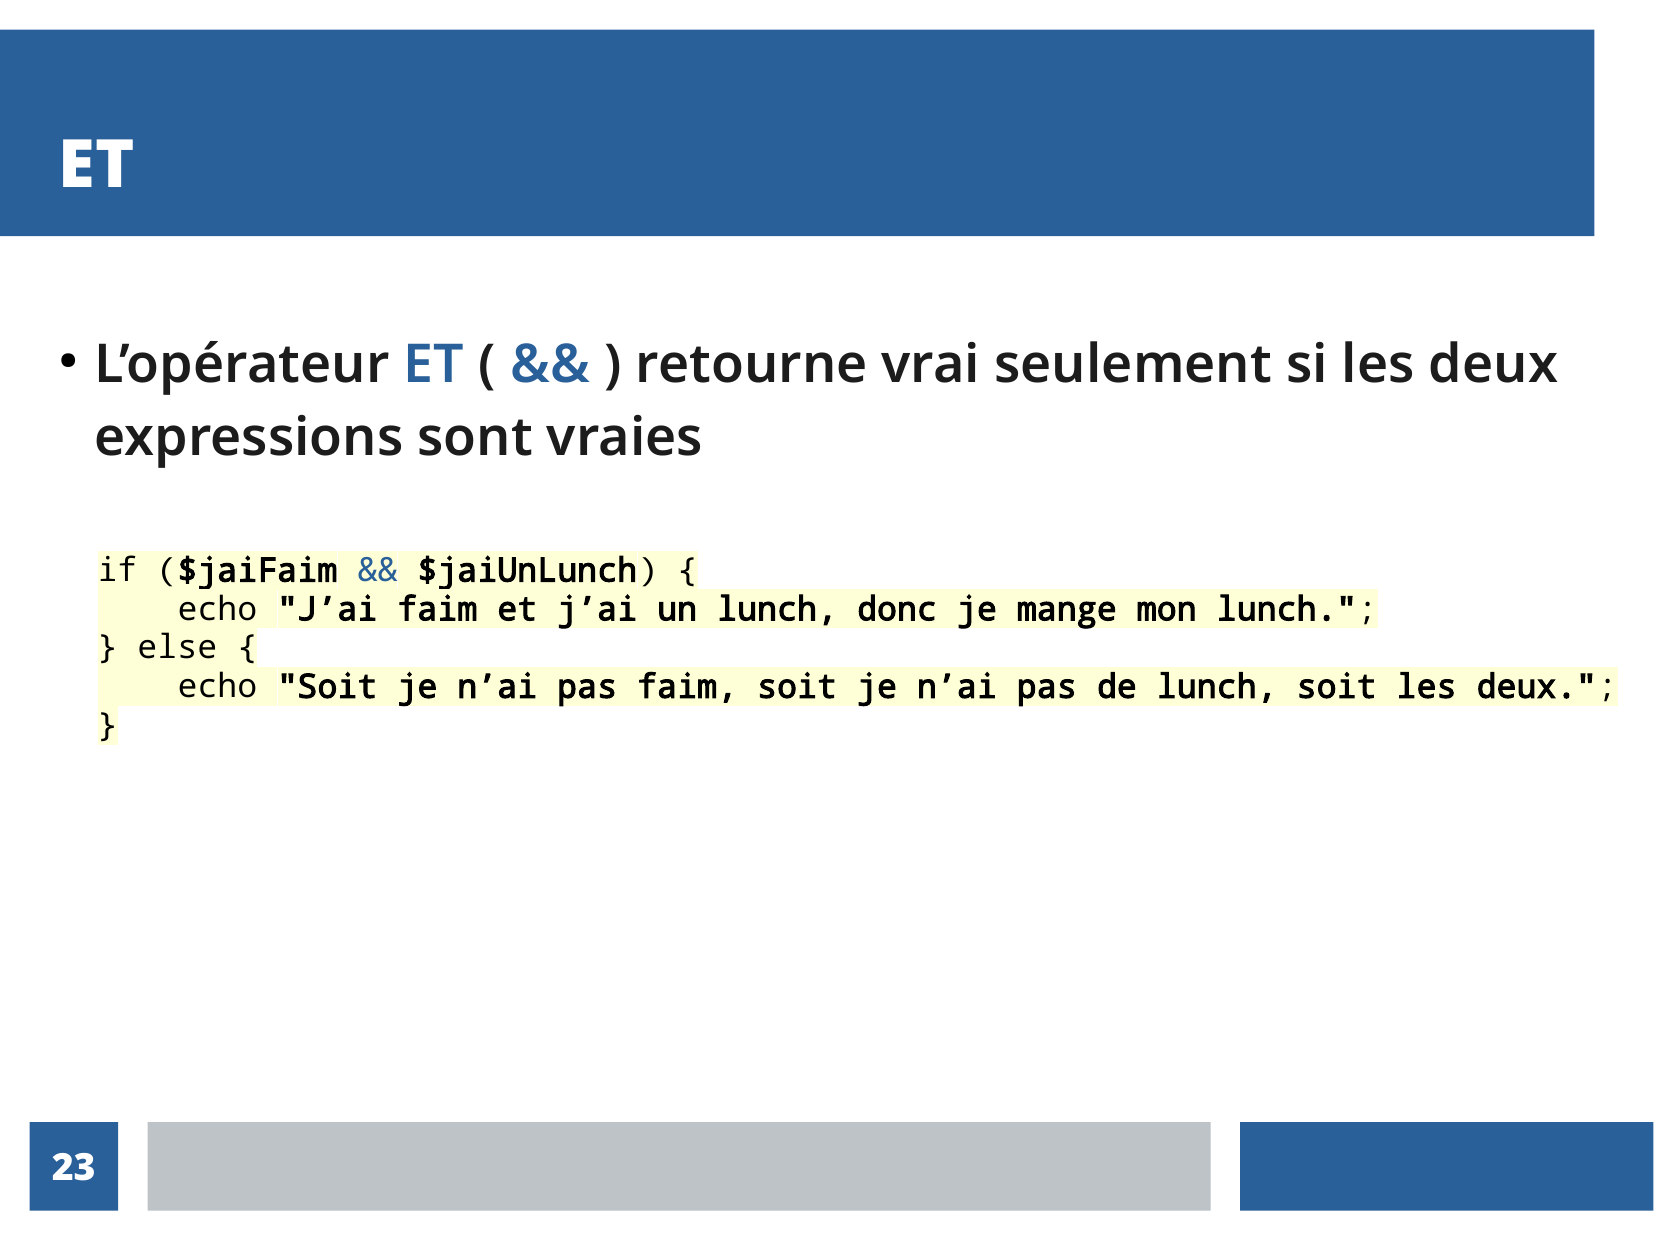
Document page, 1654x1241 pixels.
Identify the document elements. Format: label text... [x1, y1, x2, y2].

title ET [59, 59, 1595, 207]
text_box if ($jaiFaim && $jaiUnLunch) { echo "J’ai faim et j’ai un lunch, donc je mange mon lunch."; } else { echo "Soit je n’ai pas faim, soit je n’ai pas de lunch, soit les deux."; } [82, 543, 1642, 867]
list L’opérateur ET ( && ) retourne vrai seulement si les deux expressions sont vraies [59, 324, 1565, 473]
